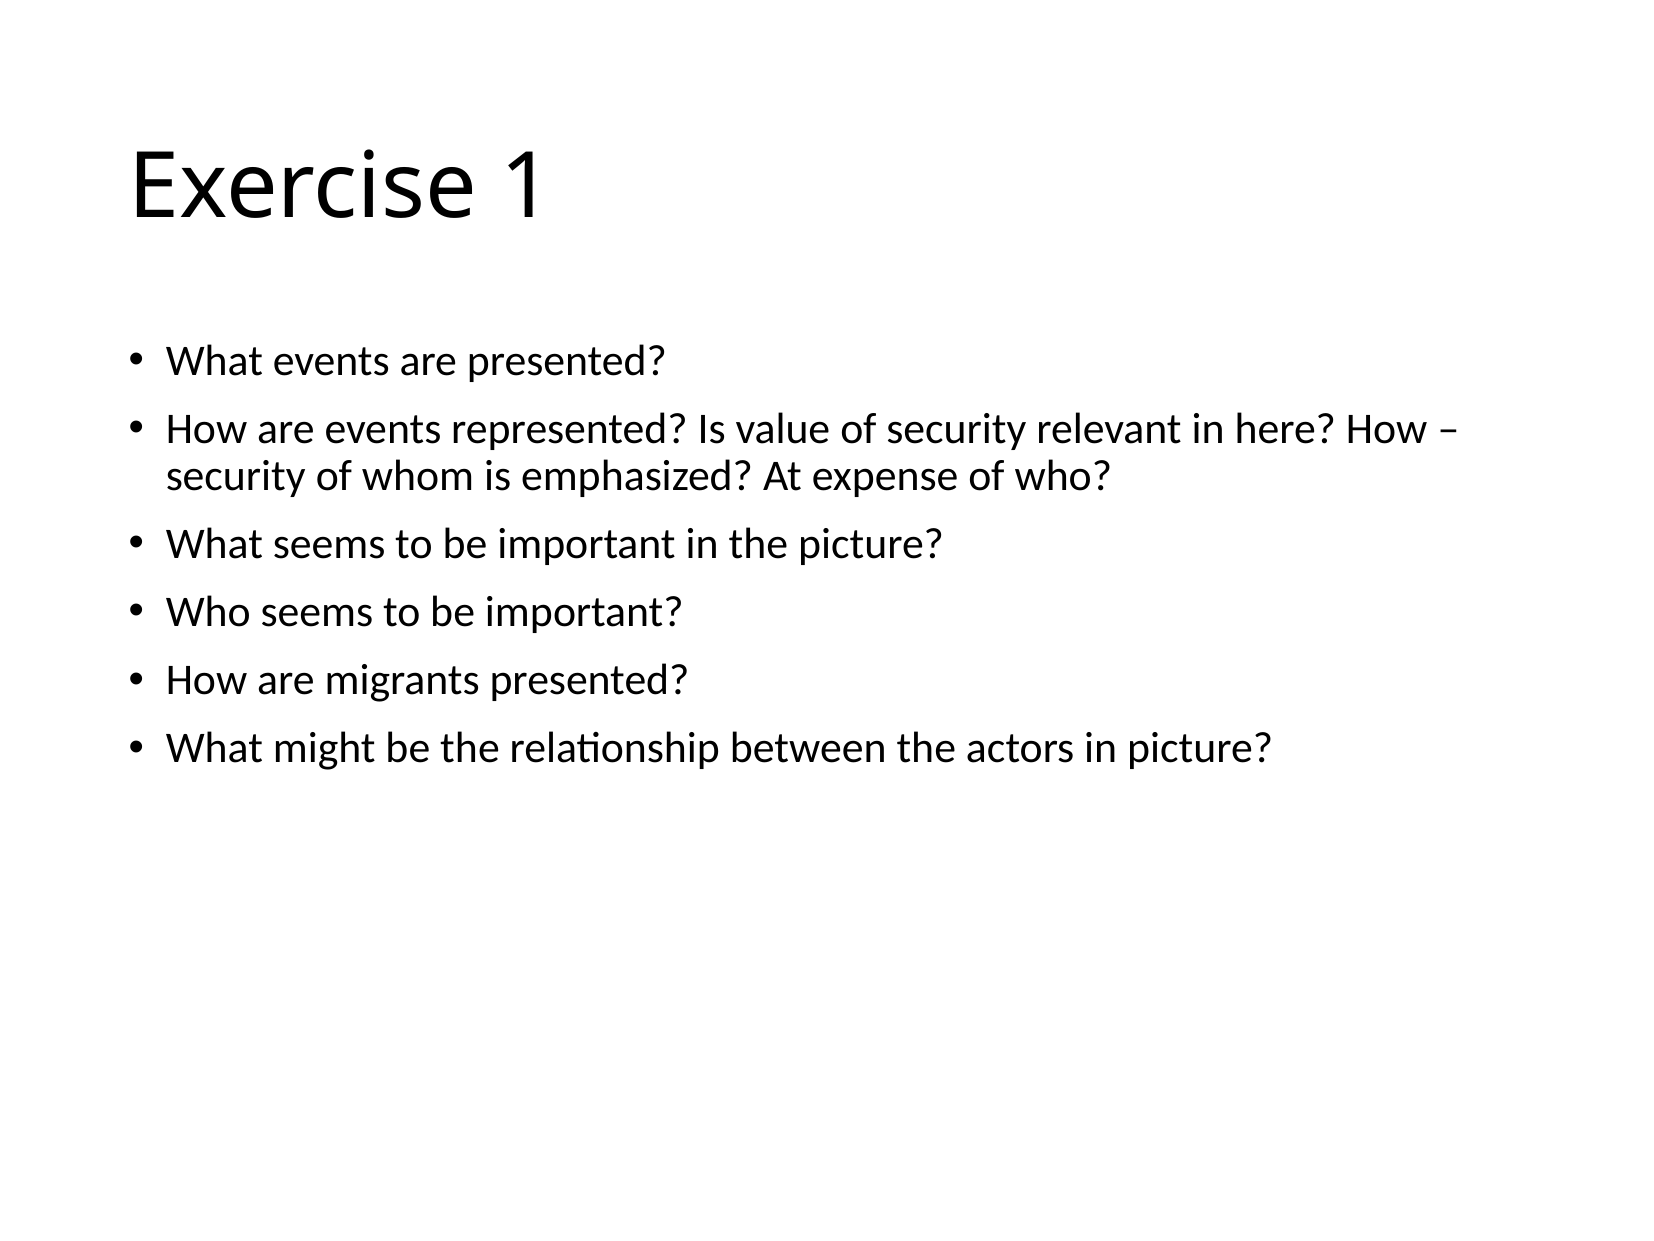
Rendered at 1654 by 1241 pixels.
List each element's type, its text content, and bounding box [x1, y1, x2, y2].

text_box Exercise 1 [113, 68, 1540, 308]
text_box What events are presented? How are events represented? Is value of security relevant in here? How – security of whom is emphasized? At expense of who? What seems to be important in the picture? Who seems to be important? How are migrants presented? What might be the relationship between the actors in picture? [113, 330, 1540, 1117]
